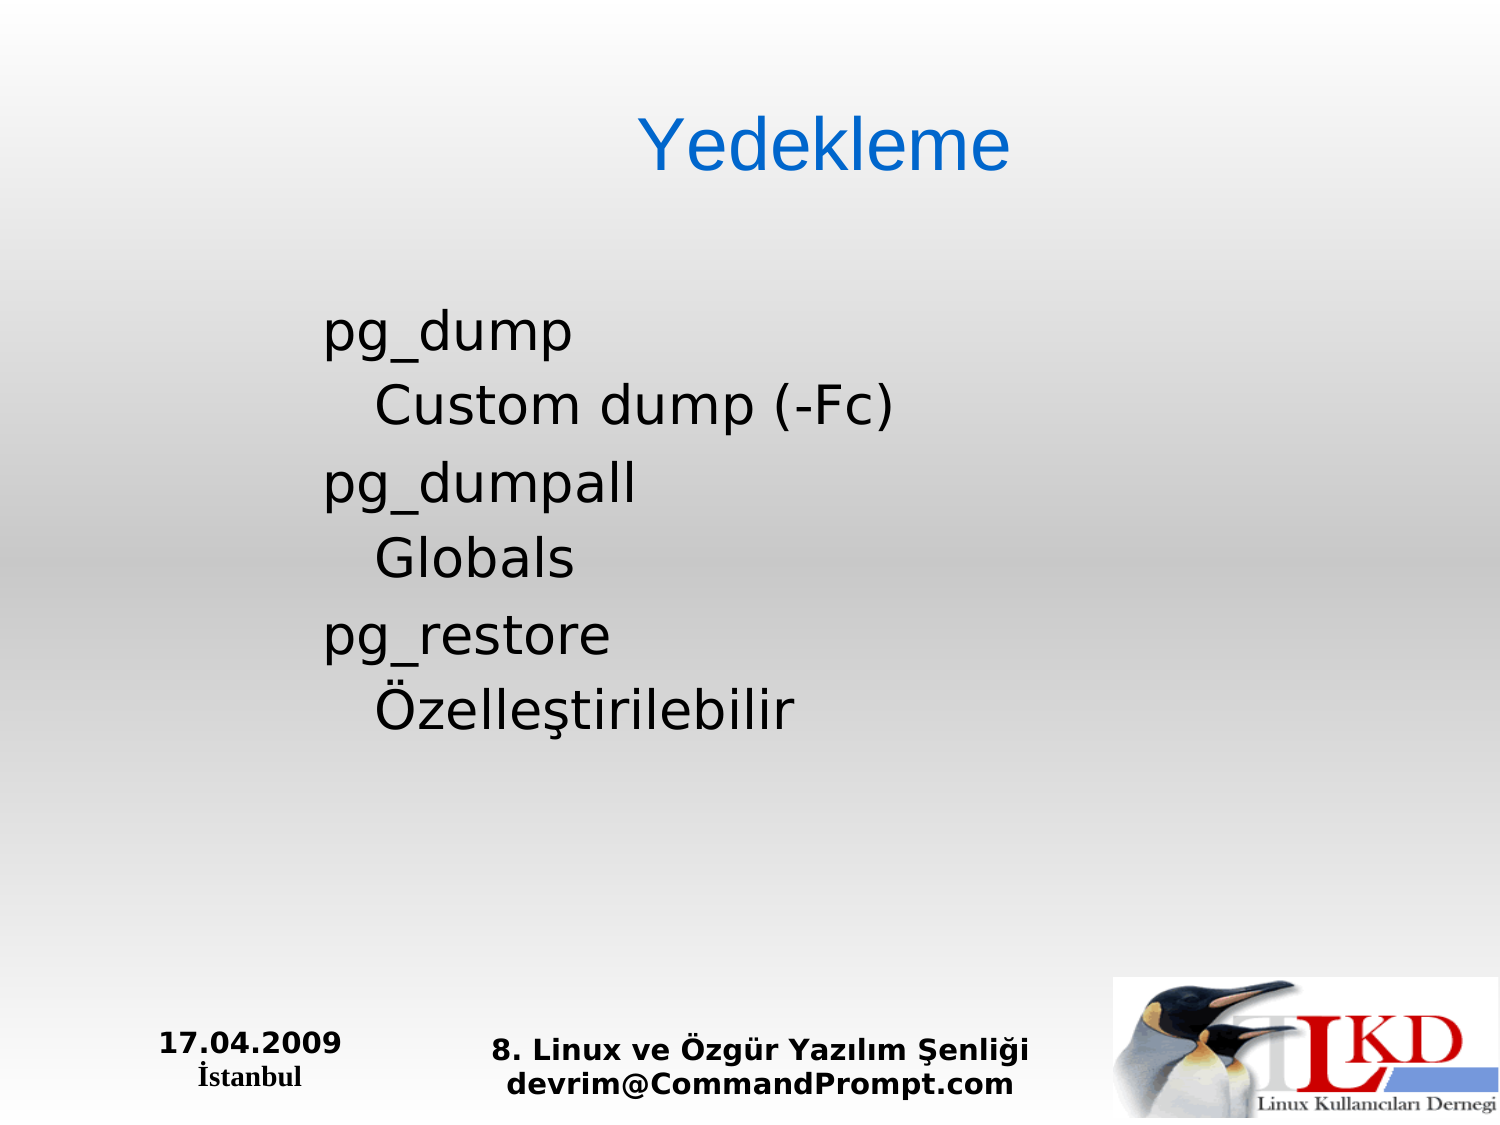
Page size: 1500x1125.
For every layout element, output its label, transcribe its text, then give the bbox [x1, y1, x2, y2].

list pg_dump Custom dump (-Fc) pg_dumpall Globals pg_restore Özelleştirilebilir [224, 299, 1425, 975]
title Yedekleme [224, 49, 1425, 238]
picture [1113, 977, 1499, 1118]
